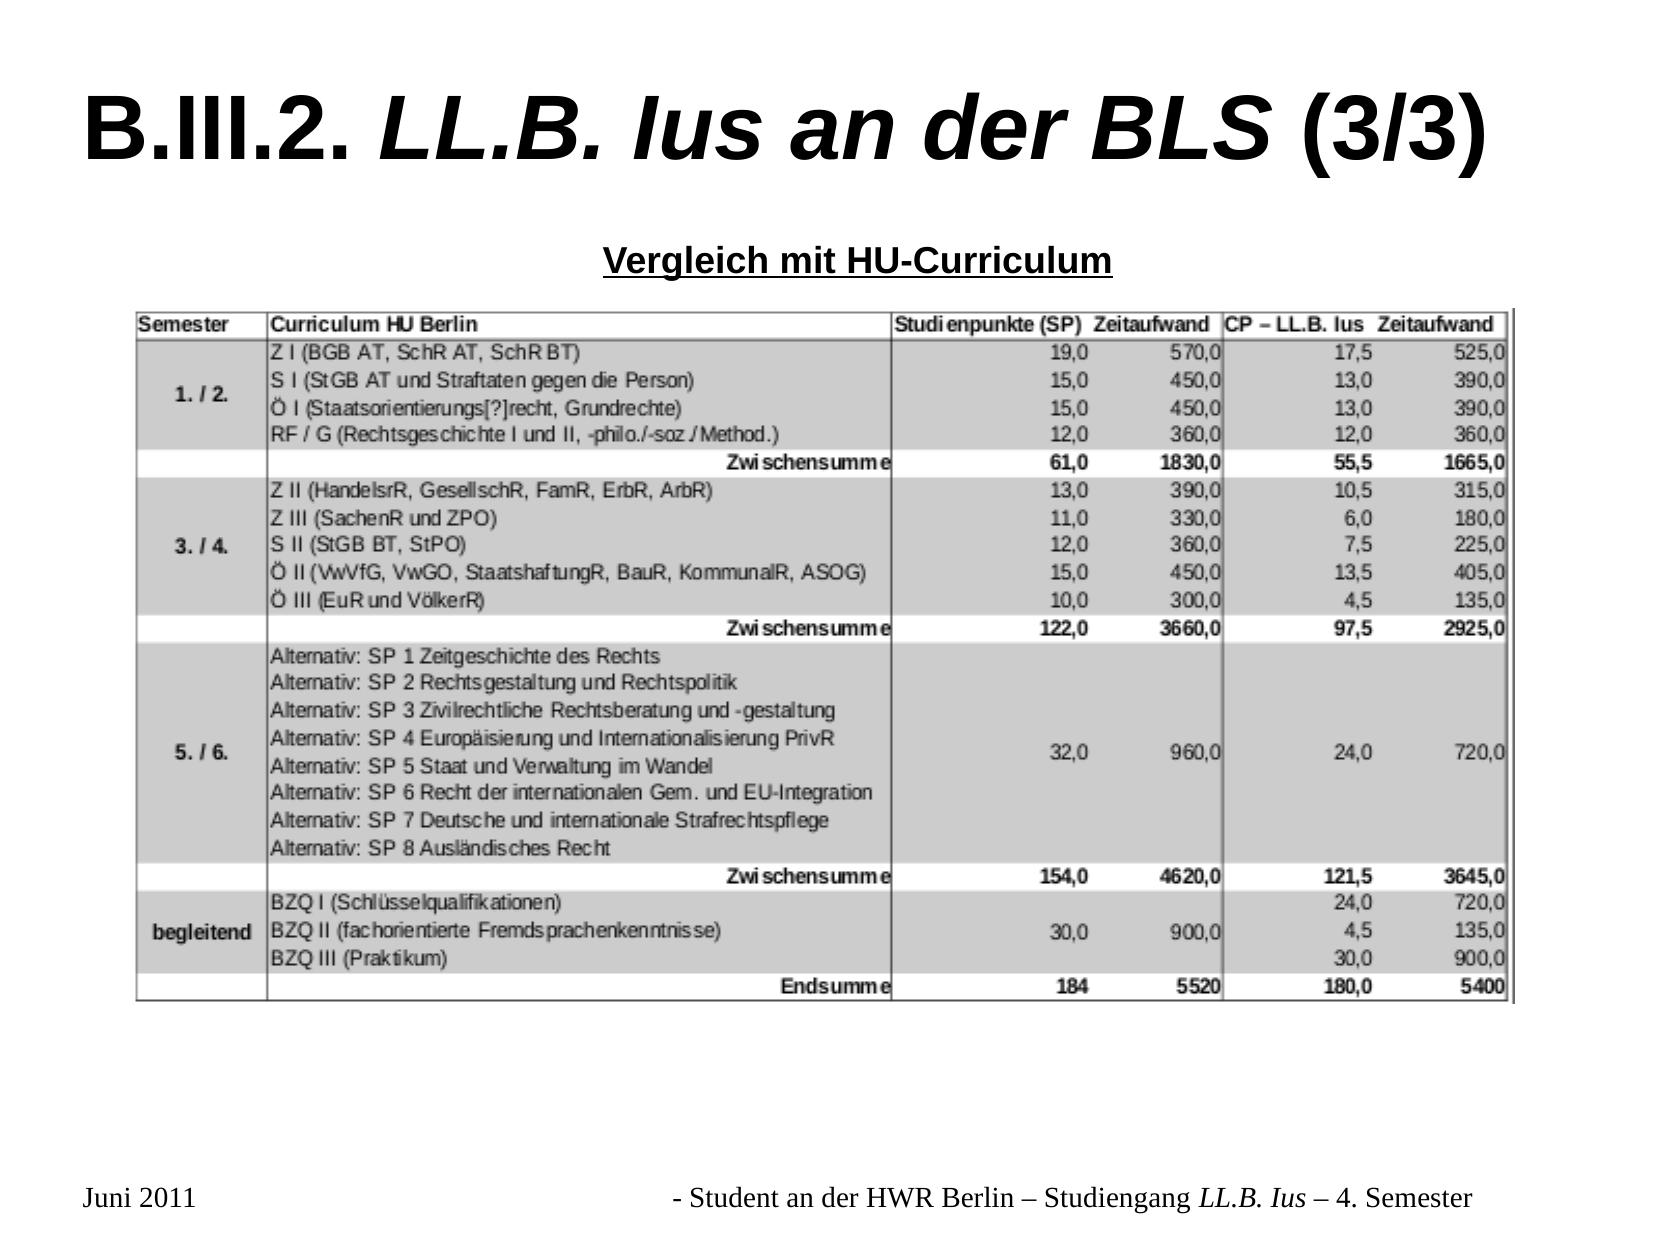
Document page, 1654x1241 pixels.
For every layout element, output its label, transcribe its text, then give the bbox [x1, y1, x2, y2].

picture [132, 308, 1515, 1004]
title B.III.2. LL.B. Ius an der BLS (3/3) [82, 49, 1571, 207]
text_box Vergleich mit HU-Curriculum [588, 232, 1129, 290]
